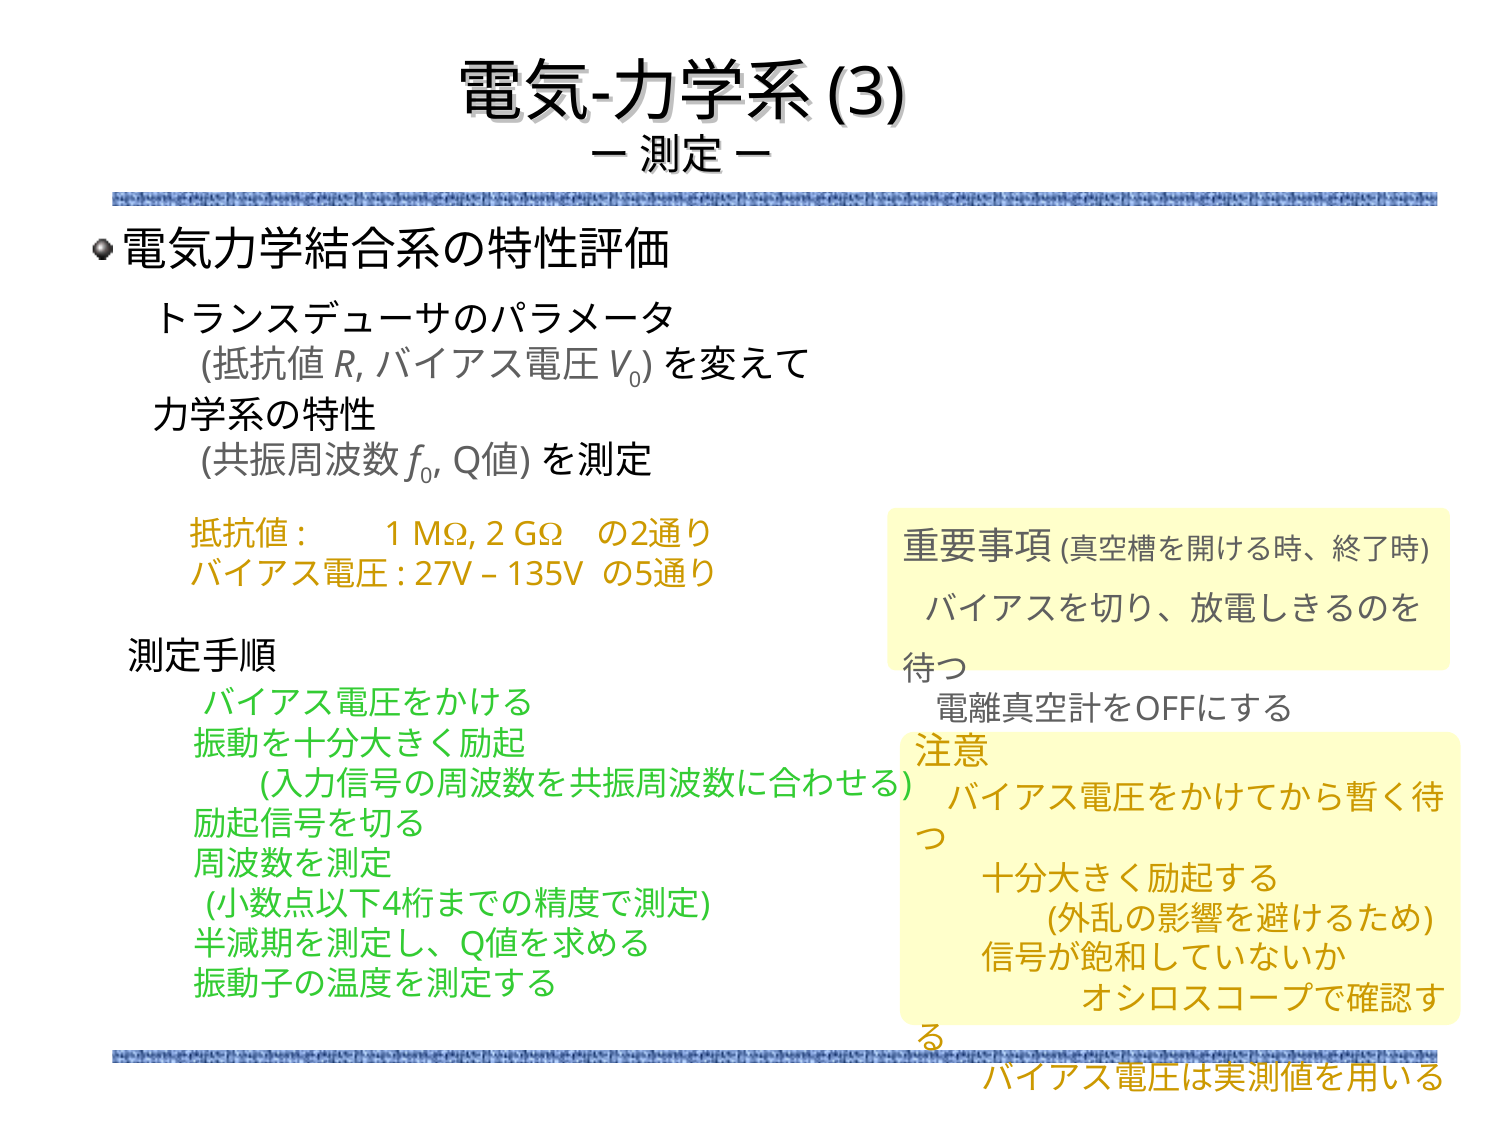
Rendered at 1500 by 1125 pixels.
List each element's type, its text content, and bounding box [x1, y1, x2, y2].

text_box [887, 507, 1450, 514]
list 電気力学結合系の特性評価 [74, 212, 1451, 1025]
picture [112, 192, 1438, 206]
text_box 抵抗値 : 1 M, 2 G の2通り バイアス電圧 : 27V – 135V の5通り [174, 504, 813, 600]
text_box 重要事項 (真空槽を開ける時、終了時) バイアスを切り、放電しきるのを待つ 電離真空計をOFFにする [887, 514, 1463, 735]
text_box 測定手順 バイアス電圧をかける 振動を十分大きく励起 (入力信号の周波数を共振周波数に合わせる) 励起信号を切る 周波数を測定 (小数点以下4桁までの精度で測定) 半減期を測定し、Q値を求める 振動子の温度を測定する [112, 624, 899, 1010]
title 電気-力学系 (3) ー 測定 ー [137, 37, 1225, 188]
text_box トランスデューサのパラメータ (抵抗値 R, バイアス電圧 V0) を変えて 力学系の特性 (共振周波数 f0, Q値) を測定 [137, 287, 888, 496]
text_box 注意 バイアス電圧をかけてから暫く待つ 十分大きく励起する (外乱の影響を避けるため) 信号が飽和していないか オシロスコープで確認する バイアス電圧は実測値を用いる [899, 719, 1475, 1125]
picture [112, 1050, 899, 1063]
